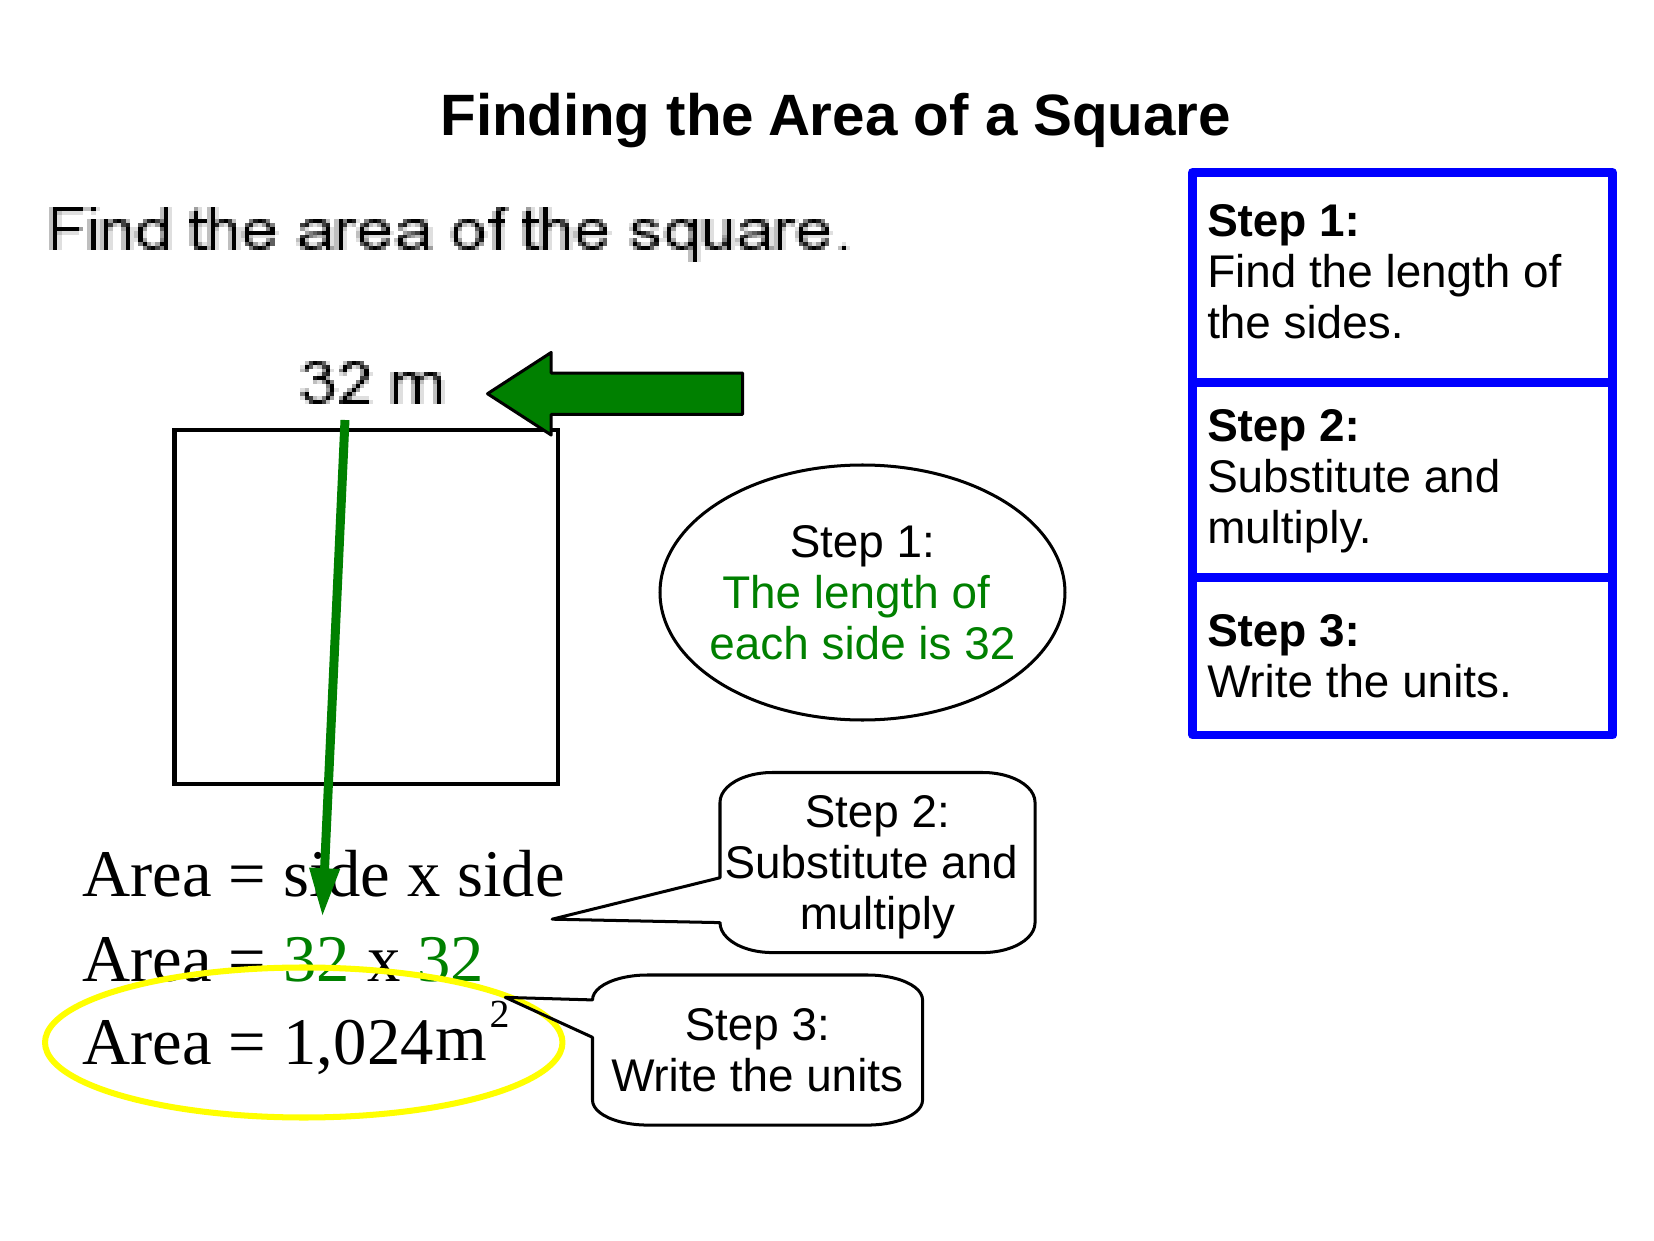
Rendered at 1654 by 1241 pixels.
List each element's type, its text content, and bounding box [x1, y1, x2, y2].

text_box Area = 32 x 32 [110, 971, 480, 997]
text_box [487, 352, 743, 436]
text_box Step 3: Write the units [592, 975, 923, 1126]
text_box Finding the Area of a Square [360, 75, 1313, 157]
picture [45, 172, 1111, 961]
chart [425, 992, 497, 997]
text_box Area = 1,024 [67, 997, 623, 1103]
text_box Step 1: Find the length of the sides. Step 2: Substitute and multiply. Step 3: Write the units. [1197, 387, 1608, 573]
text_box Area = side x side [67, 829, 743, 961]
text_box Step 1: Find the length of the sides. Step 2: Substitute and multiply. Step 3: Write the units. [1192, 187, 1621, 820]
text_box Step 2: Substitute and multiply [552, 772, 1036, 953]
text_box Step 1: Find the length of the sides. Step 2: Substitute and multiply. Step 3: Write the units. [1197, 582, 1608, 731]
text_box Step 1: Find the length of the sides. Step 2: Substitute and multiply. Step 3: Write the units. [1197, 187, 1608, 378]
text_box Step 1: The length of each side is 32 [660, 465, 1066, 721]
text_box Area = 32 x 32 [67, 915, 518, 997]
